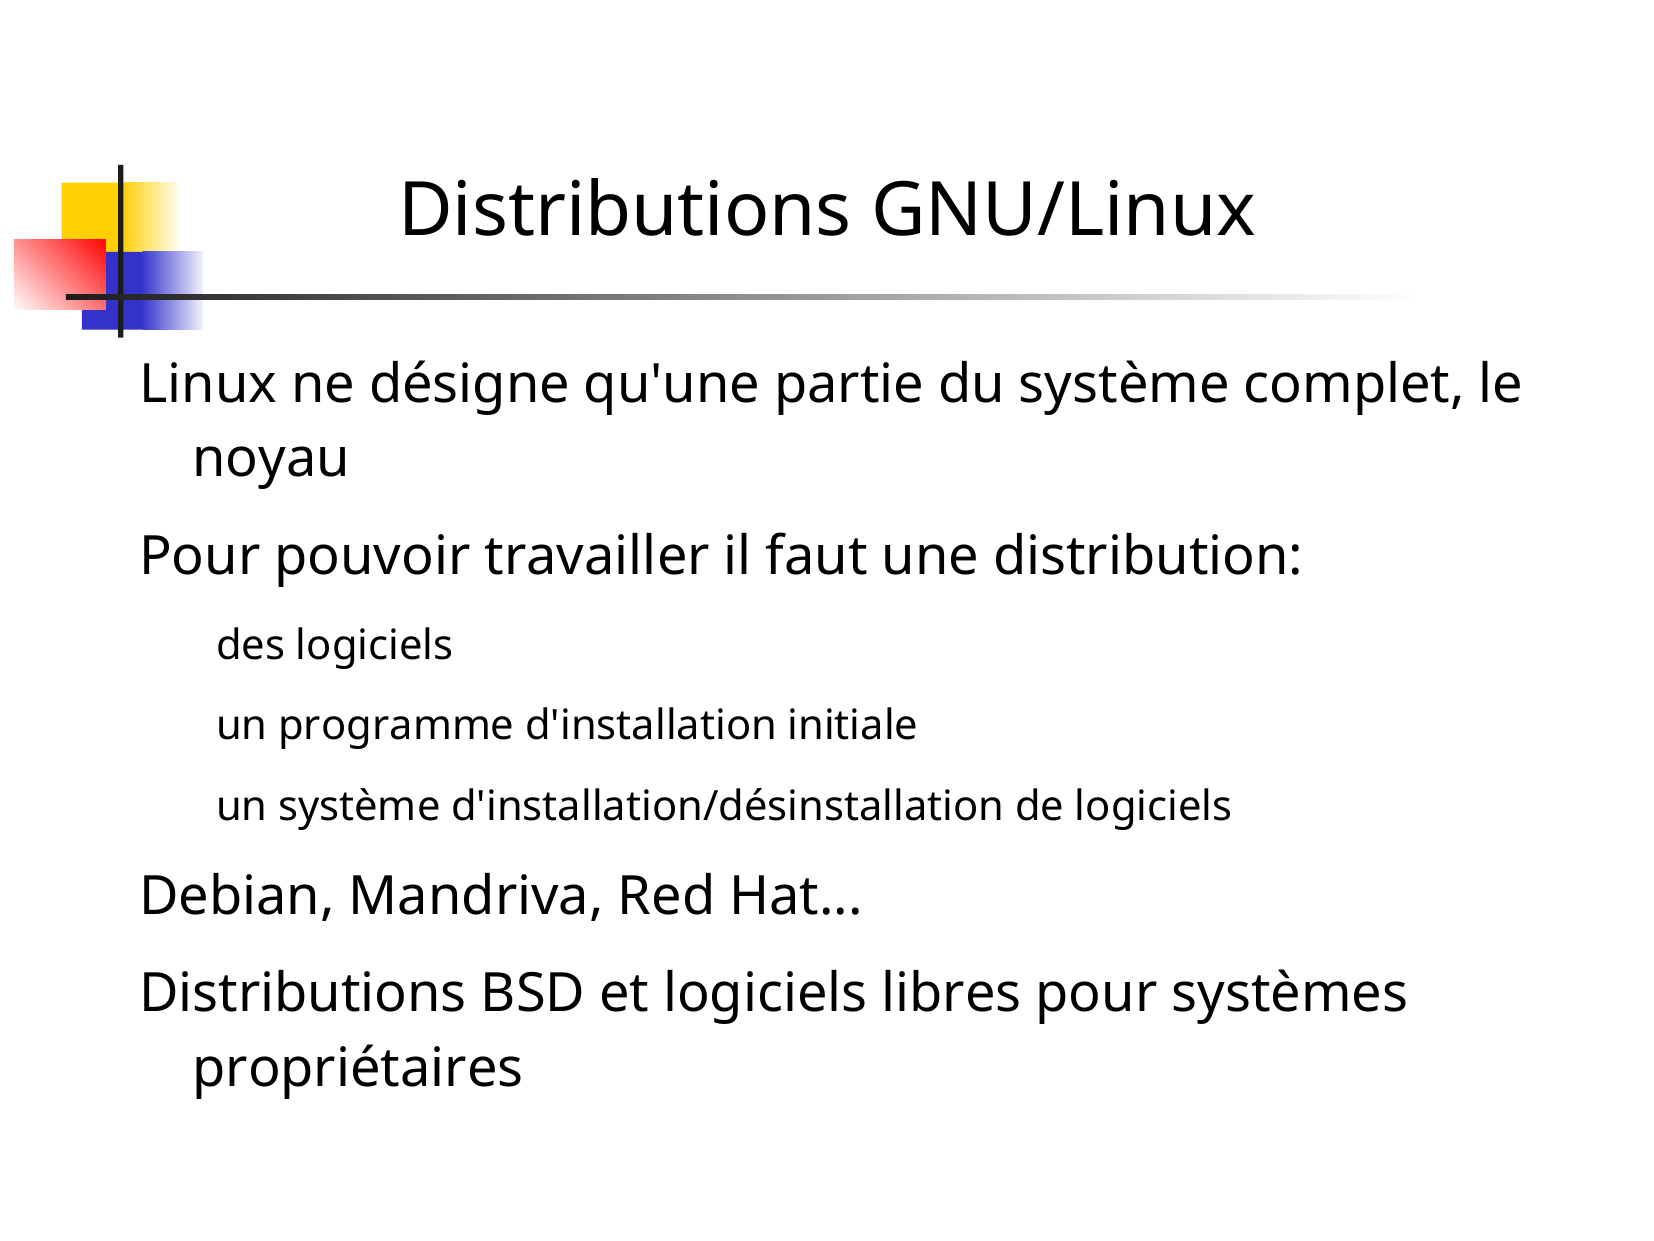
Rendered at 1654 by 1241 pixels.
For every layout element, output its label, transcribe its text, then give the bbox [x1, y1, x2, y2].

title Distributions GNU/Linux [121, 110, 1534, 303]
list Linux ne désigne qu'une partie du système complet, le noyau Pour pouvoir travailler il faut une distribution: des logiciels un programme d'installation initiale un système d'installation/désinstallation de logiciels Debian, Mandriva, Red Hat... Distributions BSD et logiciels libres pour systèmes propriétaires [121, 344, 1534, 1112]
